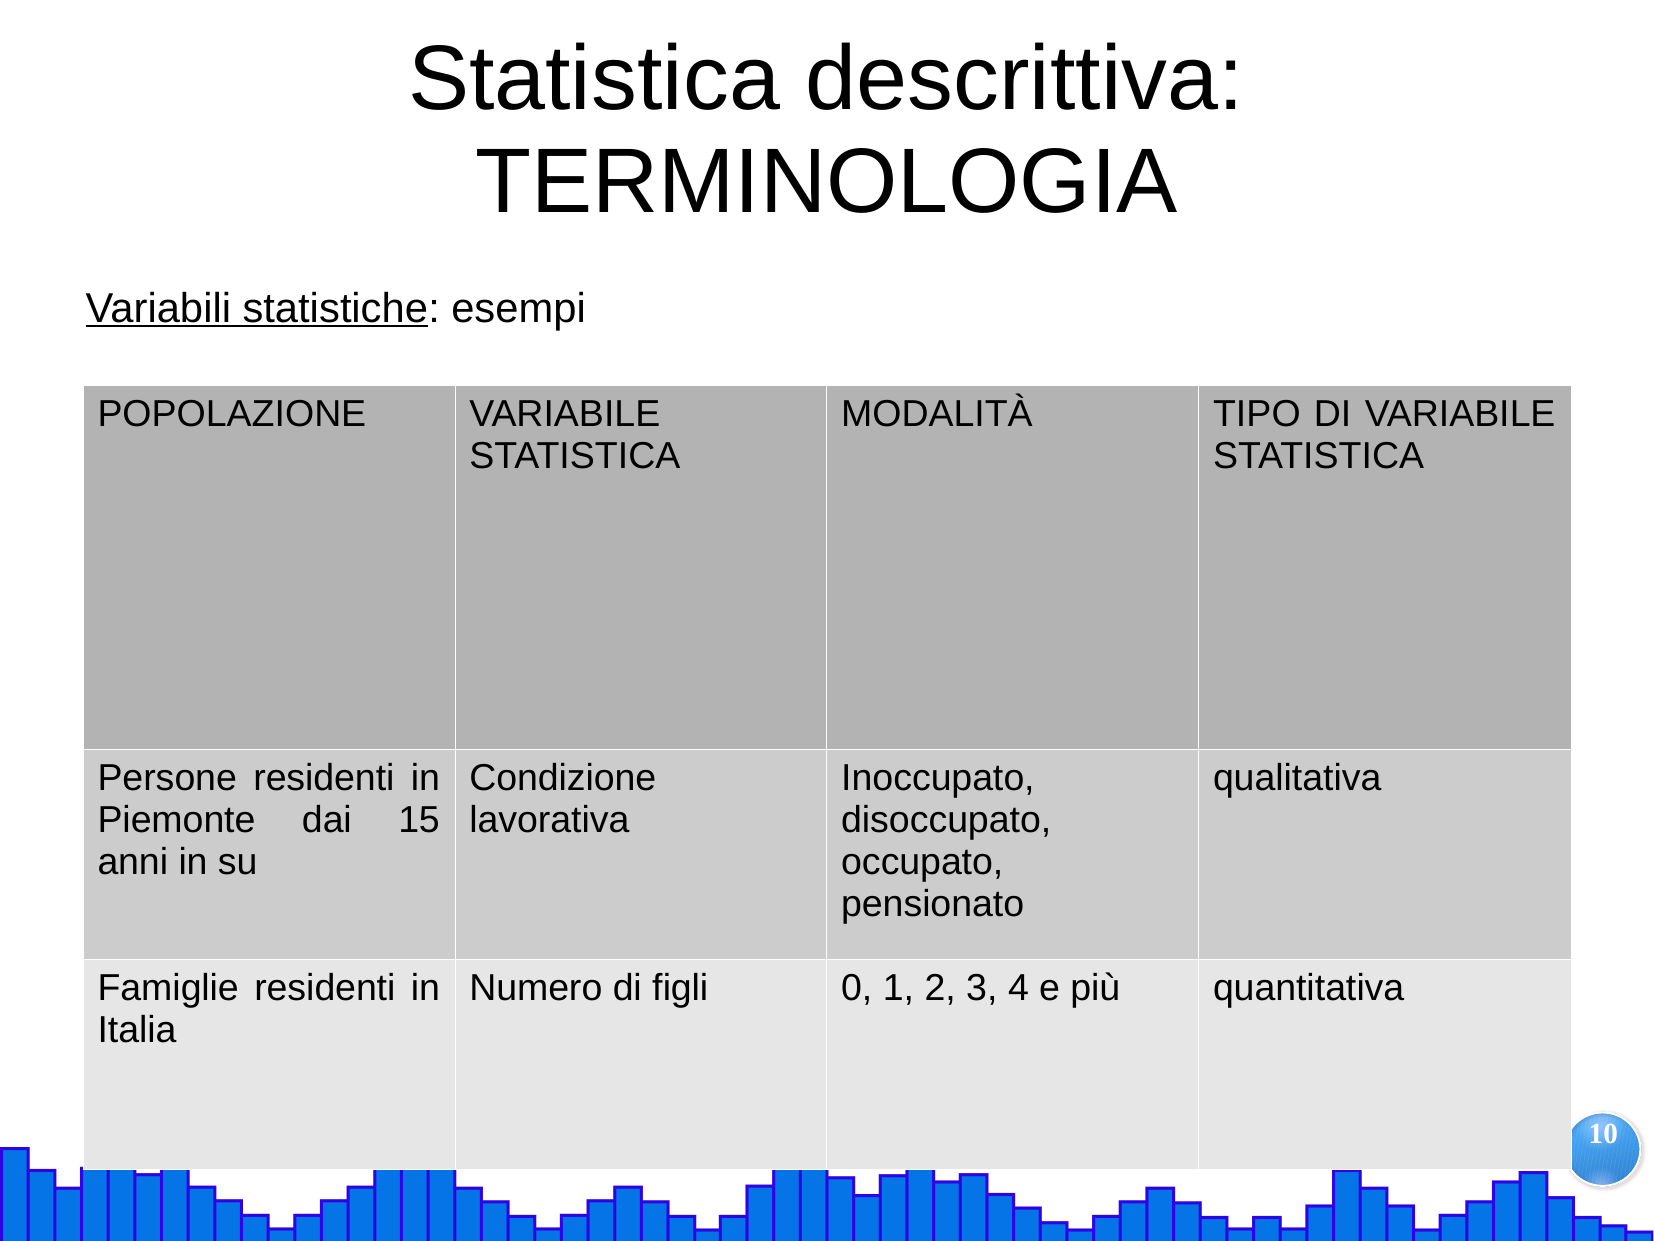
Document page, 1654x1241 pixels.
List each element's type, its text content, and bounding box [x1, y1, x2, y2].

table_header POPOLAZIONE [84, 386, 455, 749]
text_box Variabili statistiche: esempi [70, 277, 1394, 340]
table_cell Inoccupato, disoccupato, occupato, pensionato [827, 750, 1198, 959]
table_cell Persone residenti in Piemonte dai 15 anni in su [84, 750, 455, 959]
table_cell quantitativa [1199, 960, 1571, 1169]
title Statistica descrittiva: TERMINOLOGIA [82, 25, 1571, 233]
table_cell Condizione lavorativa [456, 750, 826, 959]
table_cell qualitativa [1199, 750, 1571, 959]
table_header MODALITÀ [827, 386, 1198, 749]
table_cell Numero di figli [456, 960, 826, 1169]
table_header VARIABILE STATISTICA [456, 386, 826, 749]
table_cell 0, 1, 2, 3, 4 e più [827, 960, 1198, 1169]
table_header TIPO DI VARIABILE STATISTICA [1199, 386, 1571, 749]
table_cell Famiglie residenti in Italia [84, 960, 455, 1169]
picture [0, 1147, 1654, 1241]
